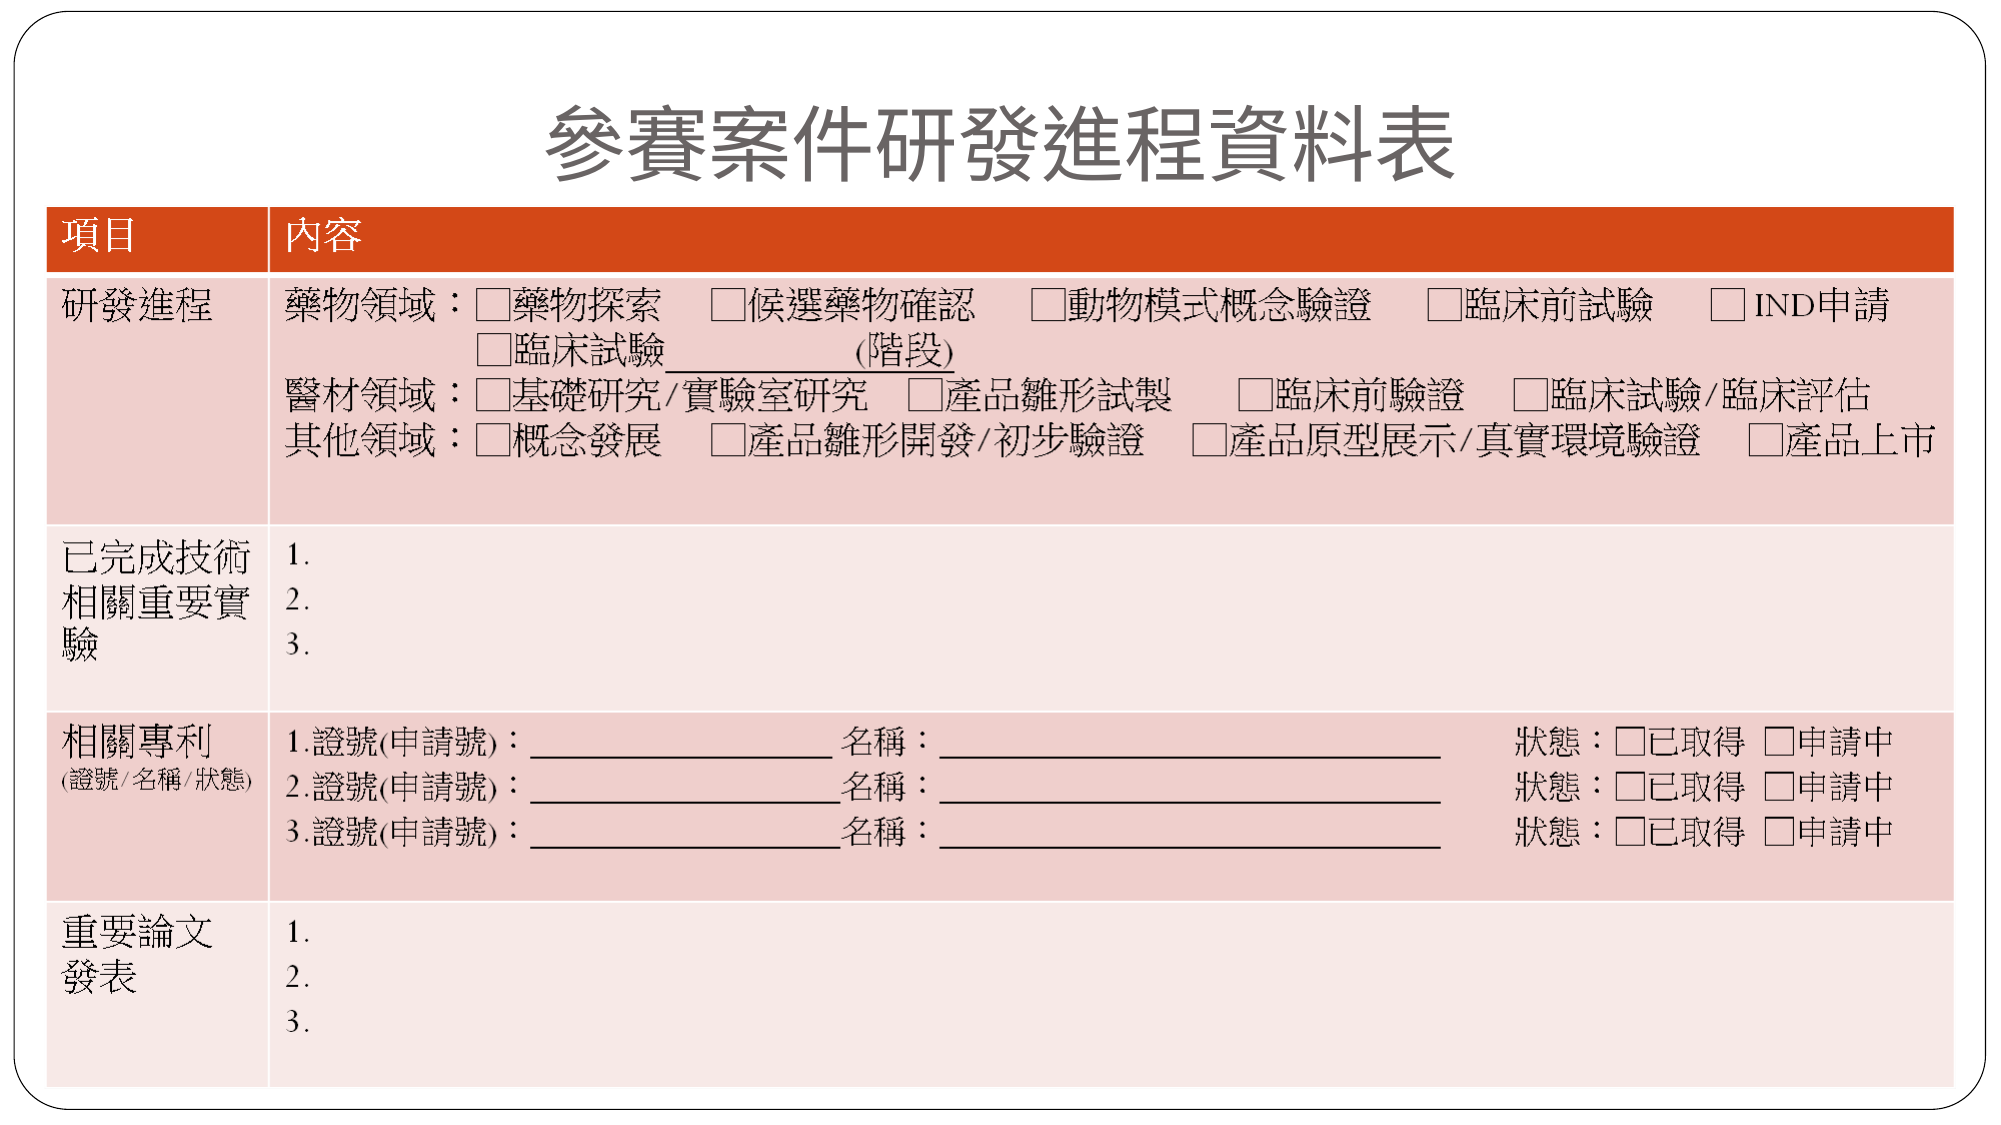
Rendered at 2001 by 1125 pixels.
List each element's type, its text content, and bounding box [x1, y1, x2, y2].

picture [31, 191, 1970, 1103]
title 參賽案件研發進程資料表 [137, 59, 1863, 191]
